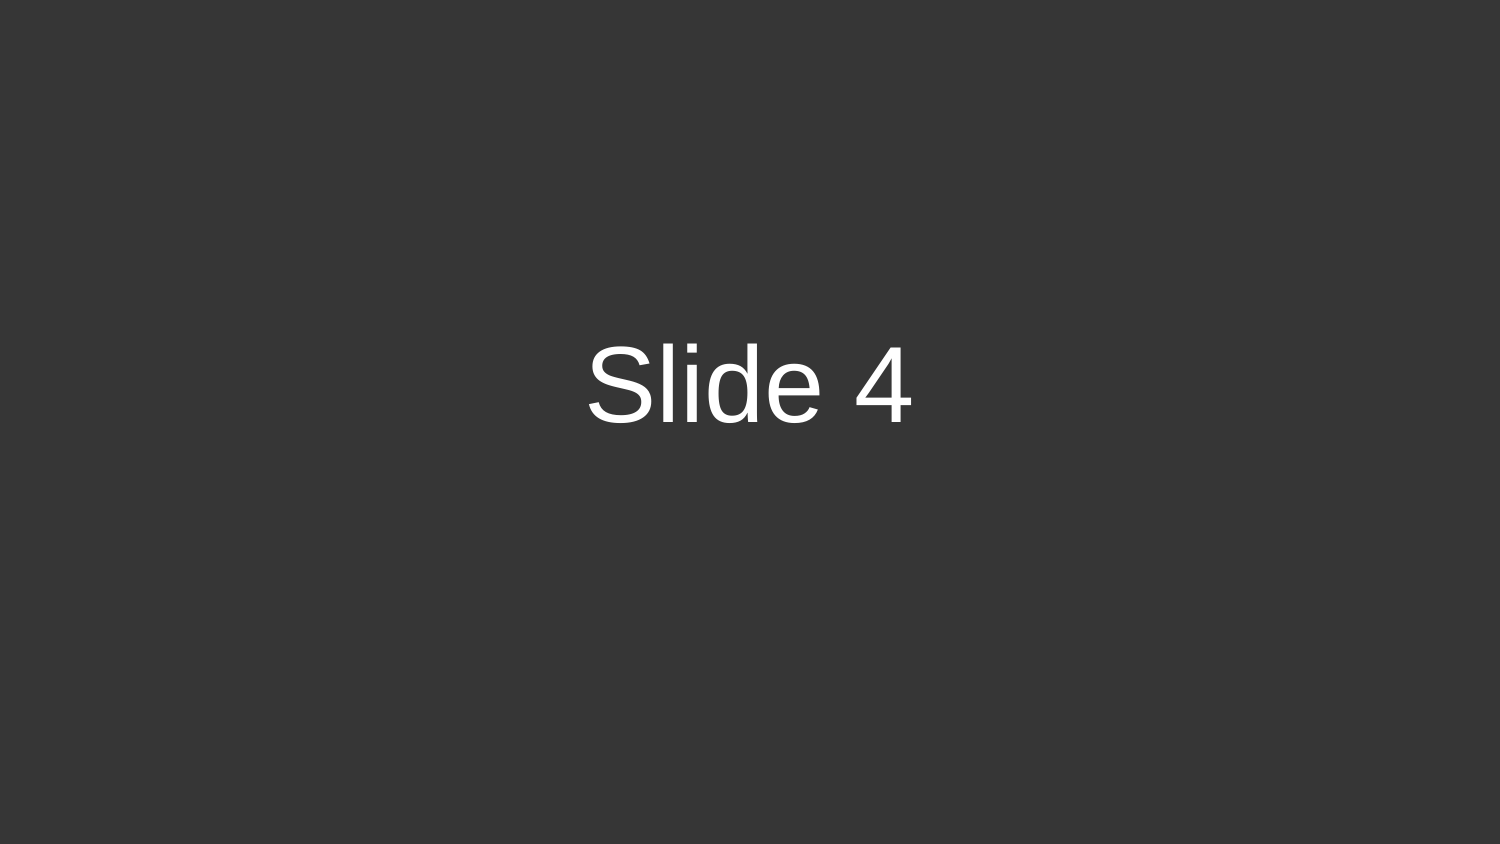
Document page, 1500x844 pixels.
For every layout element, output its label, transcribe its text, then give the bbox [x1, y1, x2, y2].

title Slide 4 [51, 122, 1449, 459]
